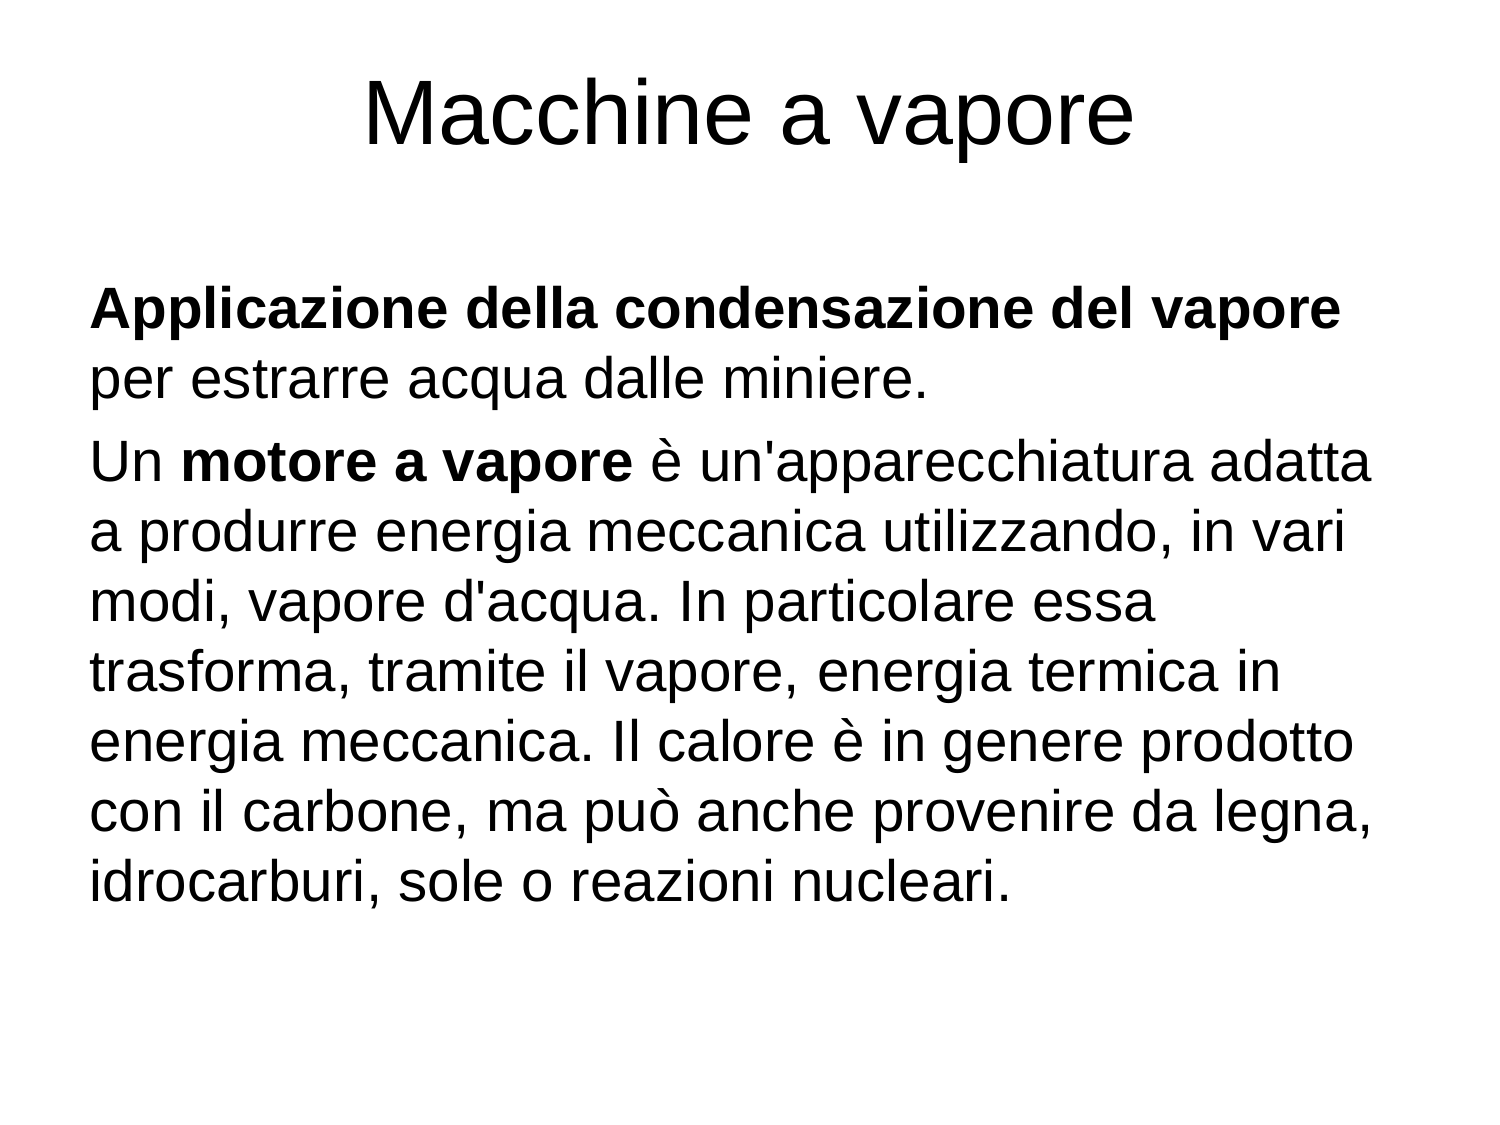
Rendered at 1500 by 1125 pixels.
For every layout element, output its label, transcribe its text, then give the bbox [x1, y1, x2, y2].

title Macchine a vapore [75, 45, 1425, 233]
list Applicazione della condensazione del vapore per estrarre acqua dalle miniere. Un motore a vapore è un'apparecchiatura adatta a produrre energia meccanica utilizzando, in vari modi, vapore d'acqua. In particolare essa trasforma, tramite il vapore, energia termica in energia meccanica. Il calore è in genere prodotto con il carbone, ma può anche provenire da legna, idrocarburi, sole o reazioni nucleari. [75, 262, 1425, 1005]
